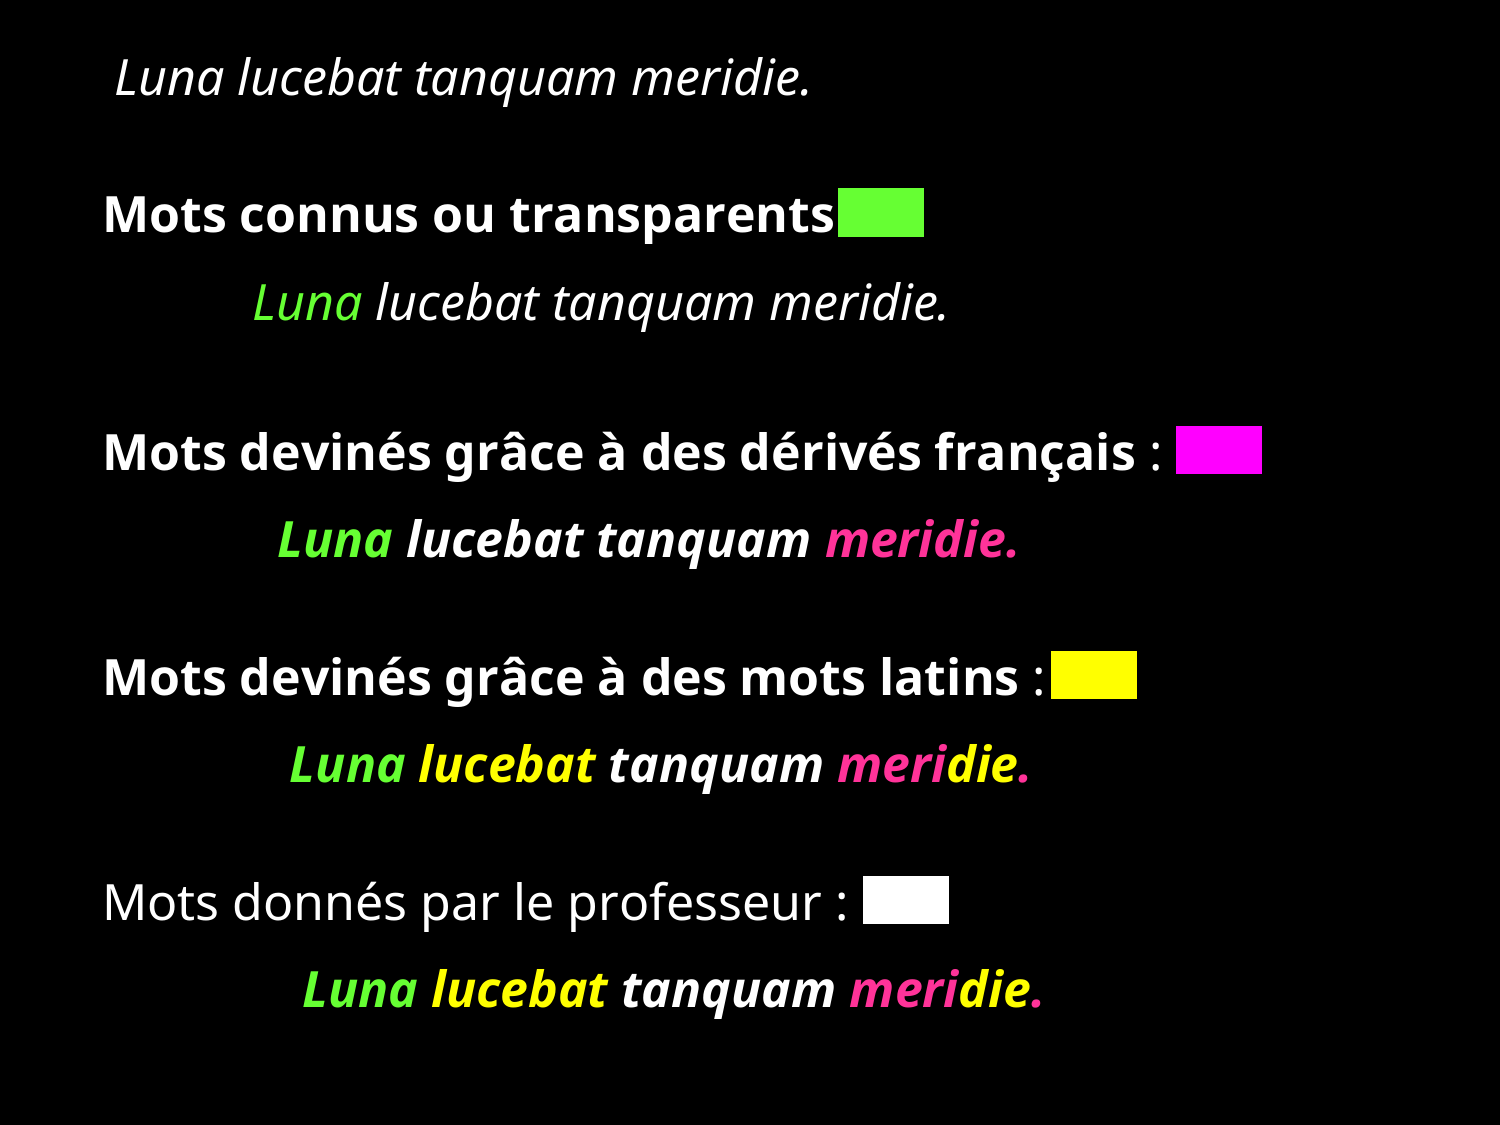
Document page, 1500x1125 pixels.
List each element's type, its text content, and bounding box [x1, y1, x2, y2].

text_box Luna lucebat tanquam meridie. tourna [237, 262, 1313, 338]
text_box Mots connus ou transparents : [87, 174, 1013, 251]
text_box Luna lucebat tanquam meridie. [99, 37, 1263, 113]
text_box [1174, 425, 1263, 475]
text_box Mots devinés grâce à des mots latins : [87, 637, 1326, 713]
text_box [862, 875, 951, 925]
text_box Luna lucebat tanquam meridie. tourna [287, 949, 1426, 1026]
text_box [837, 187, 925, 238]
text_box [1050, 650, 1138, 700]
text_box Luna lucebat tanquam meridie. tourna [262, 499, 1351, 576]
text_box Mots donnés par le professeur : [87, 862, 1326, 938]
text_box Mots devinés grâce à des dérivés français : [87, 412, 1326, 488]
text_box Luna lucebat tanquam meridie. tourna [274, 724, 1413, 801]
